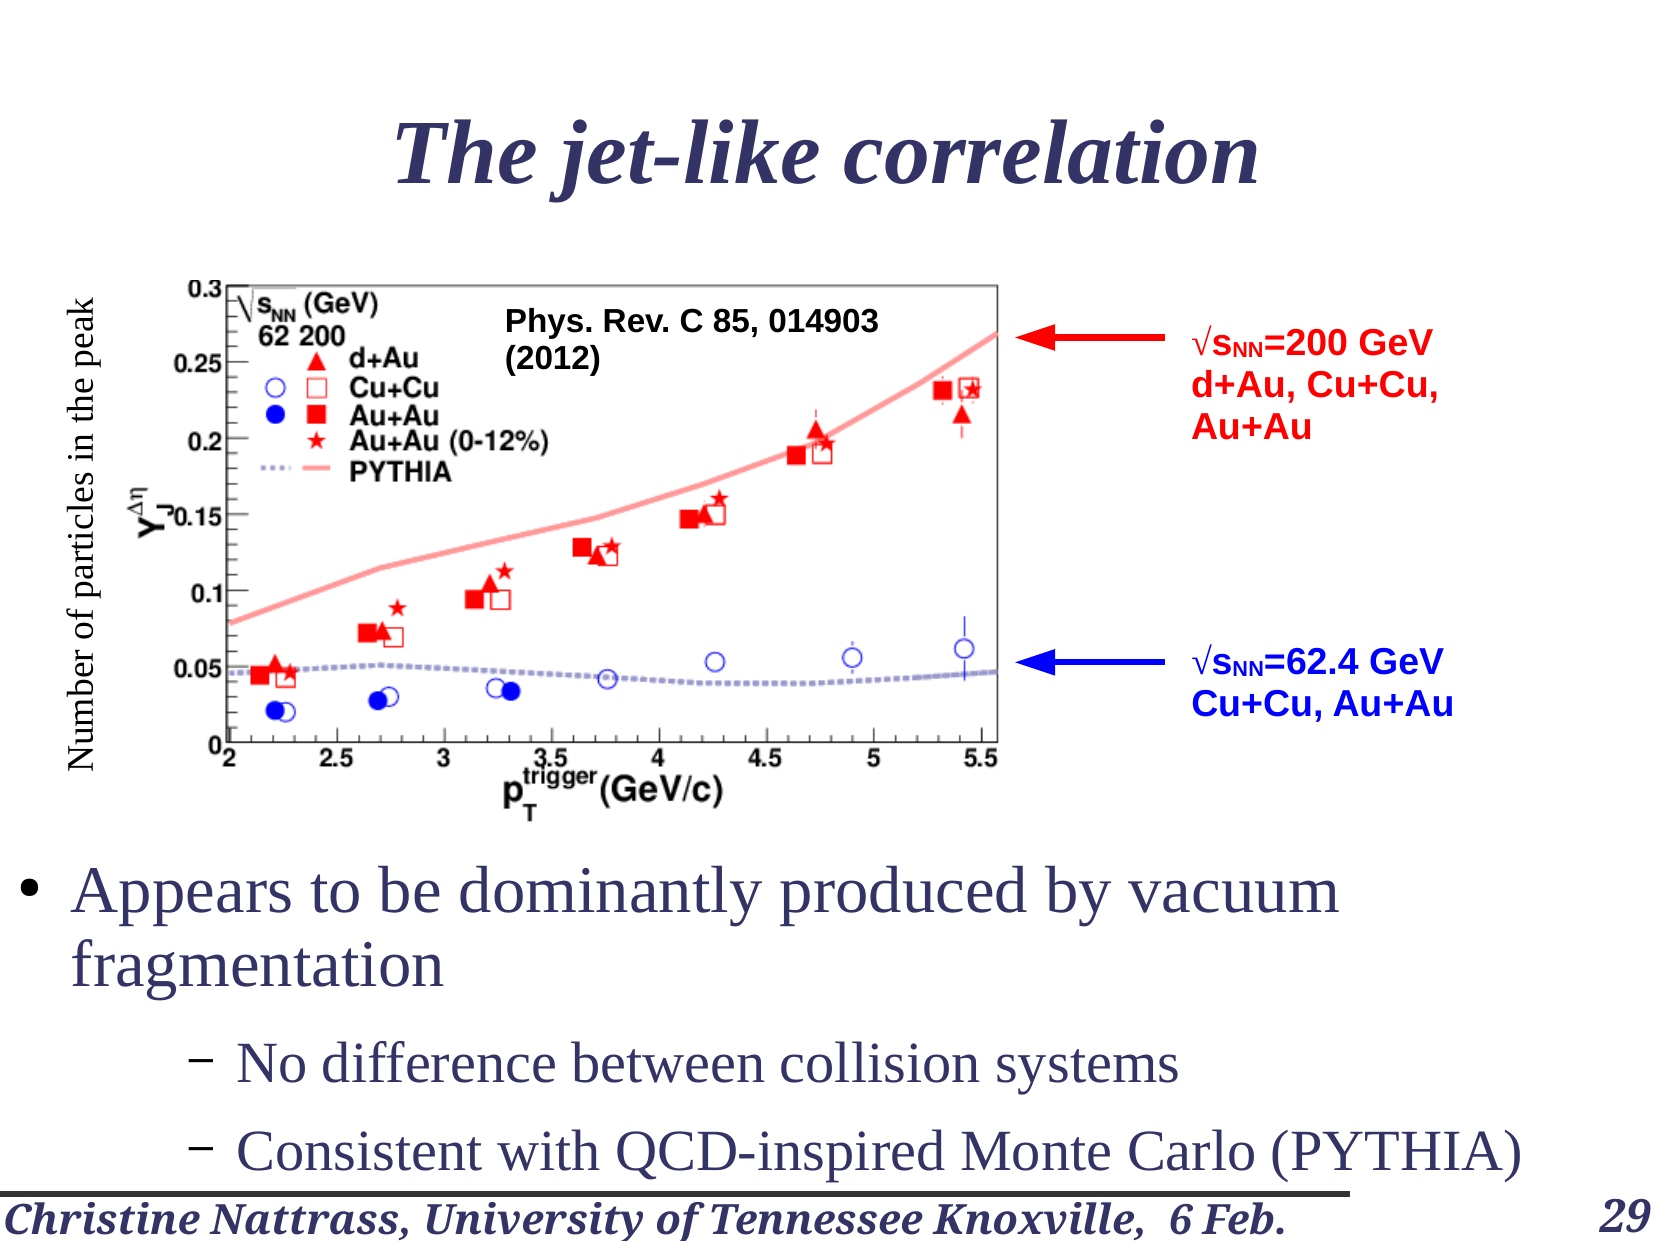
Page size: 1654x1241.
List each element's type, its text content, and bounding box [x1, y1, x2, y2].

title The jet-like correlation [82, 49, 1571, 257]
text_box √sNN=200 GeV d+Au, Cu+Cu, Au+Au [1176, 313, 1514, 468]
picture [124, 280, 1011, 834]
text_box √sNN=62.4 GeV Cu+Cu, Au+Au [1176, 632, 1514, 744]
text_box Phys. Rev. C 85, 014903 (2012) [490, 295, 999, 385]
text_box Number of particles in the peak [52, 262, 109, 788]
list Appears to be dominantly produced by vacuum fragmentation No difference between collision systems Consistent with QCD-inspired Monte Carlo (PYTHIA) [0, 852, 1654, 1183]
